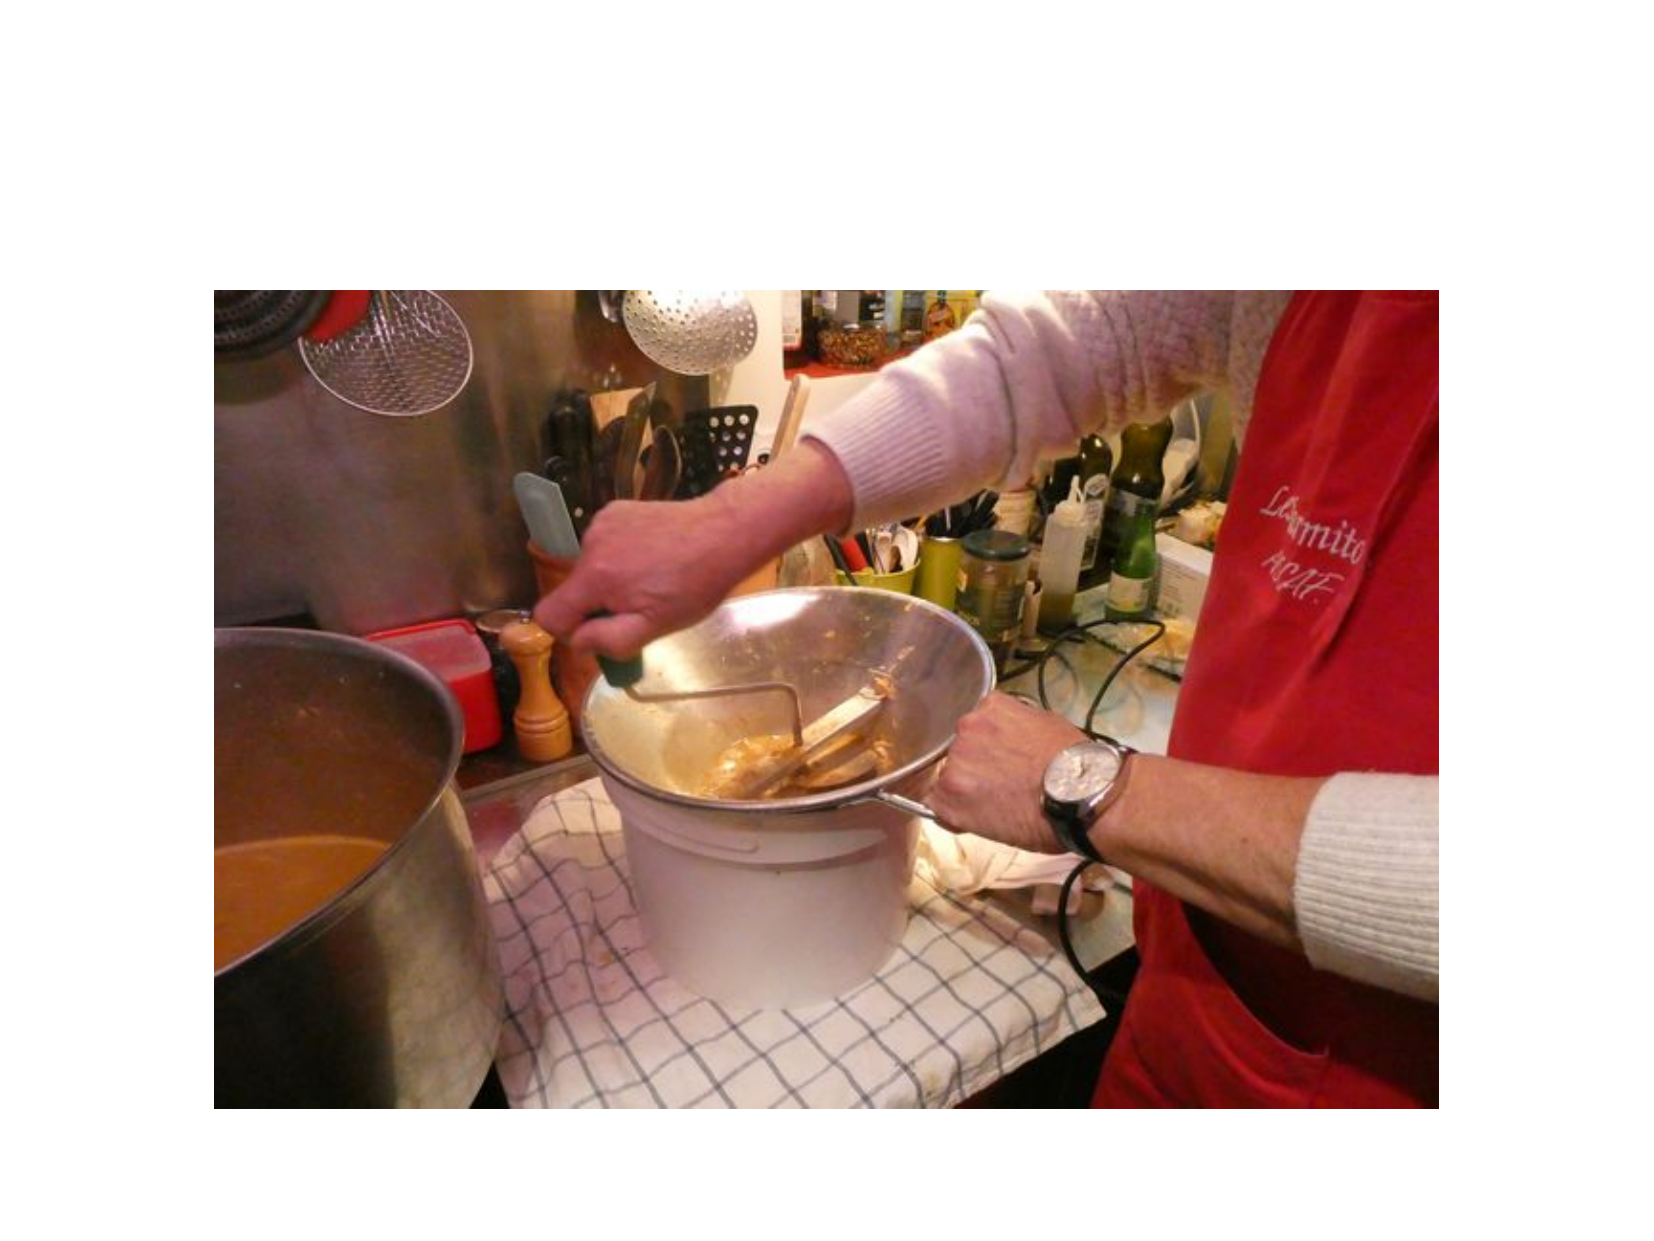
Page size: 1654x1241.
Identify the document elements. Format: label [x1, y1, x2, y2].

picture [214, 290, 1439, 1109]
